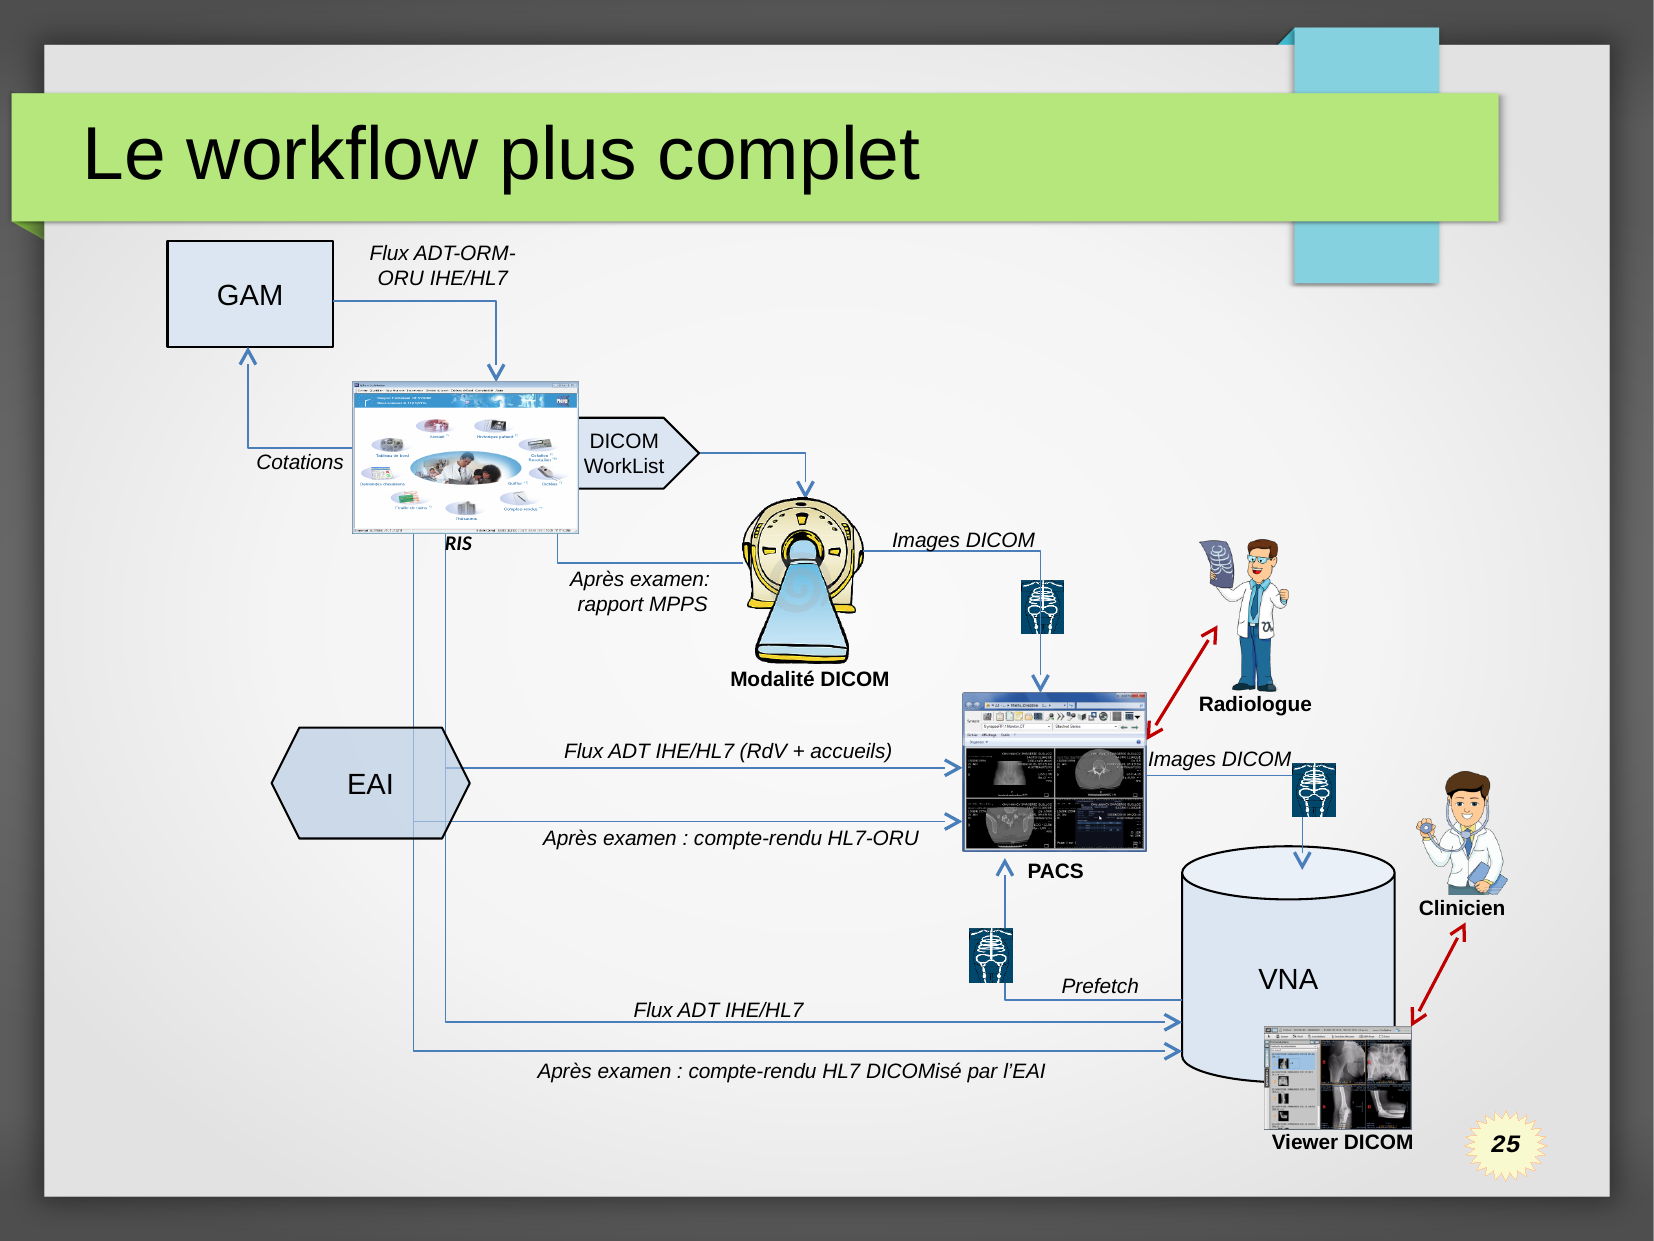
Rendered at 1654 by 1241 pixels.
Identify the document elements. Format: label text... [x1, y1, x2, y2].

text_box Flux ADT IHE/HL7 [561, 994, 875, 1021]
picture [0, 0, 1654, 1241]
text_box Modalité DICOM [721, 663, 899, 693]
text_box Flux ADT-ORM-ORU IHE/HL7 [343, 236, 543, 294]
text_box PACS [1004, 858, 1107, 882]
text_box Radiologue [1182, 691, 1329, 716]
text_box Viewer DICOM [1264, 1129, 1421, 1154]
text_box Cotations [247, 449, 352, 477]
title Le workflow plus complet [82, 94, 1264, 213]
text_box Après examen : compte-rendu HL7 DICOMisé par l’EAI [497, 1058, 1086, 1083]
text_box Images DICOM [1136, 740, 1303, 776]
text_box Flux ADT IHE/HL7 (RdV + accueils) [522, 739, 935, 761]
text_box EAI [271, 727, 470, 839]
text_box Prefetch [1040, 970, 1160, 1000]
text_box GAM [167, 240, 333, 347]
text_box Après examen : compte-rendu HL7-ORU [520, 822, 942, 851]
text_box Images DICOM [875, 527, 1053, 551]
text_box RIS [417, 529, 500, 555]
text_box DICOM WorkList [579, 417, 700, 489]
text_box VNA [1182, 876, 1395, 1082]
text_box Clinicien [1389, 895, 1536, 919]
text_box Après examen: rapport MPPS [532, 562, 754, 619]
